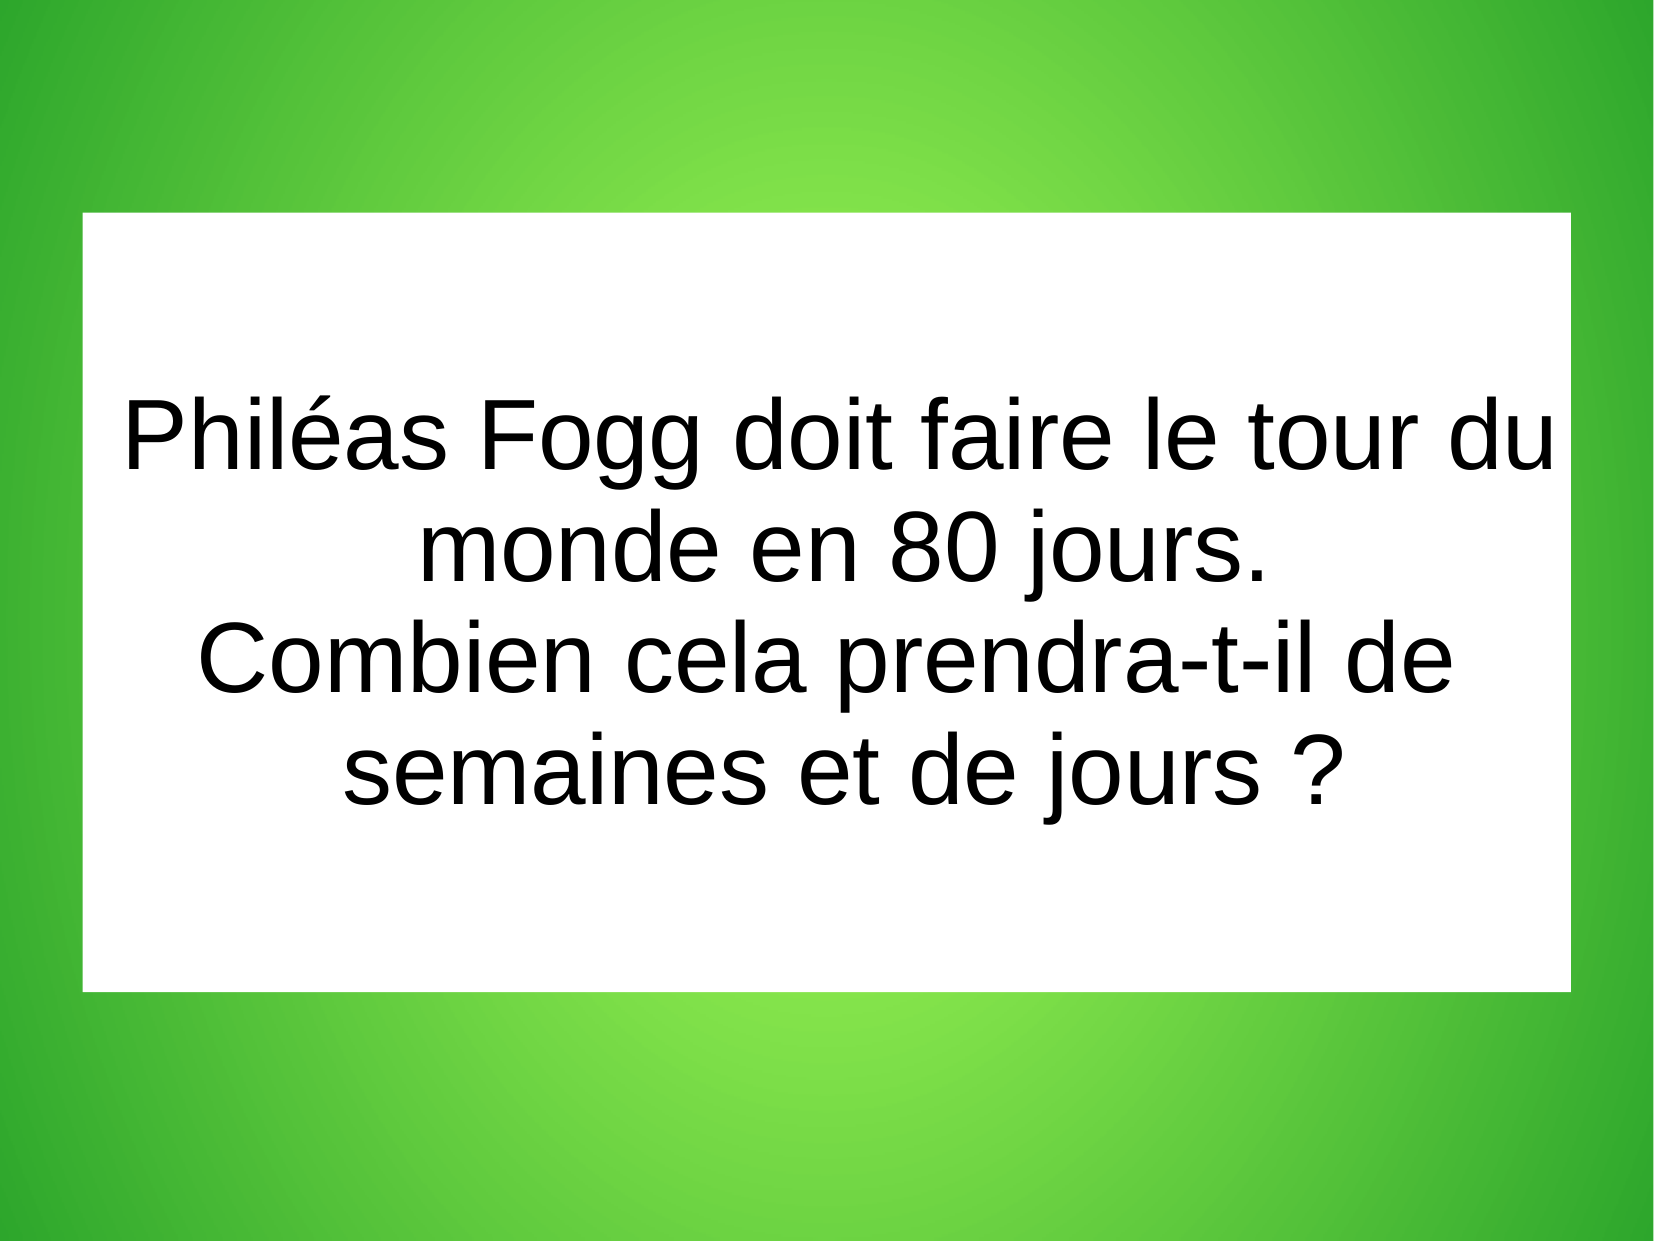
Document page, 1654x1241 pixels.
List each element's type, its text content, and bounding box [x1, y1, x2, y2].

picture [0, 0, 1654, 1241]
text_box [98, 487, 1559, 754]
subtitle Philéas Fogg doit faire le tour du monde en 80 jours. Combien cela prendra-t-il de semaines et de jours ? [82, 212, 1571, 993]
